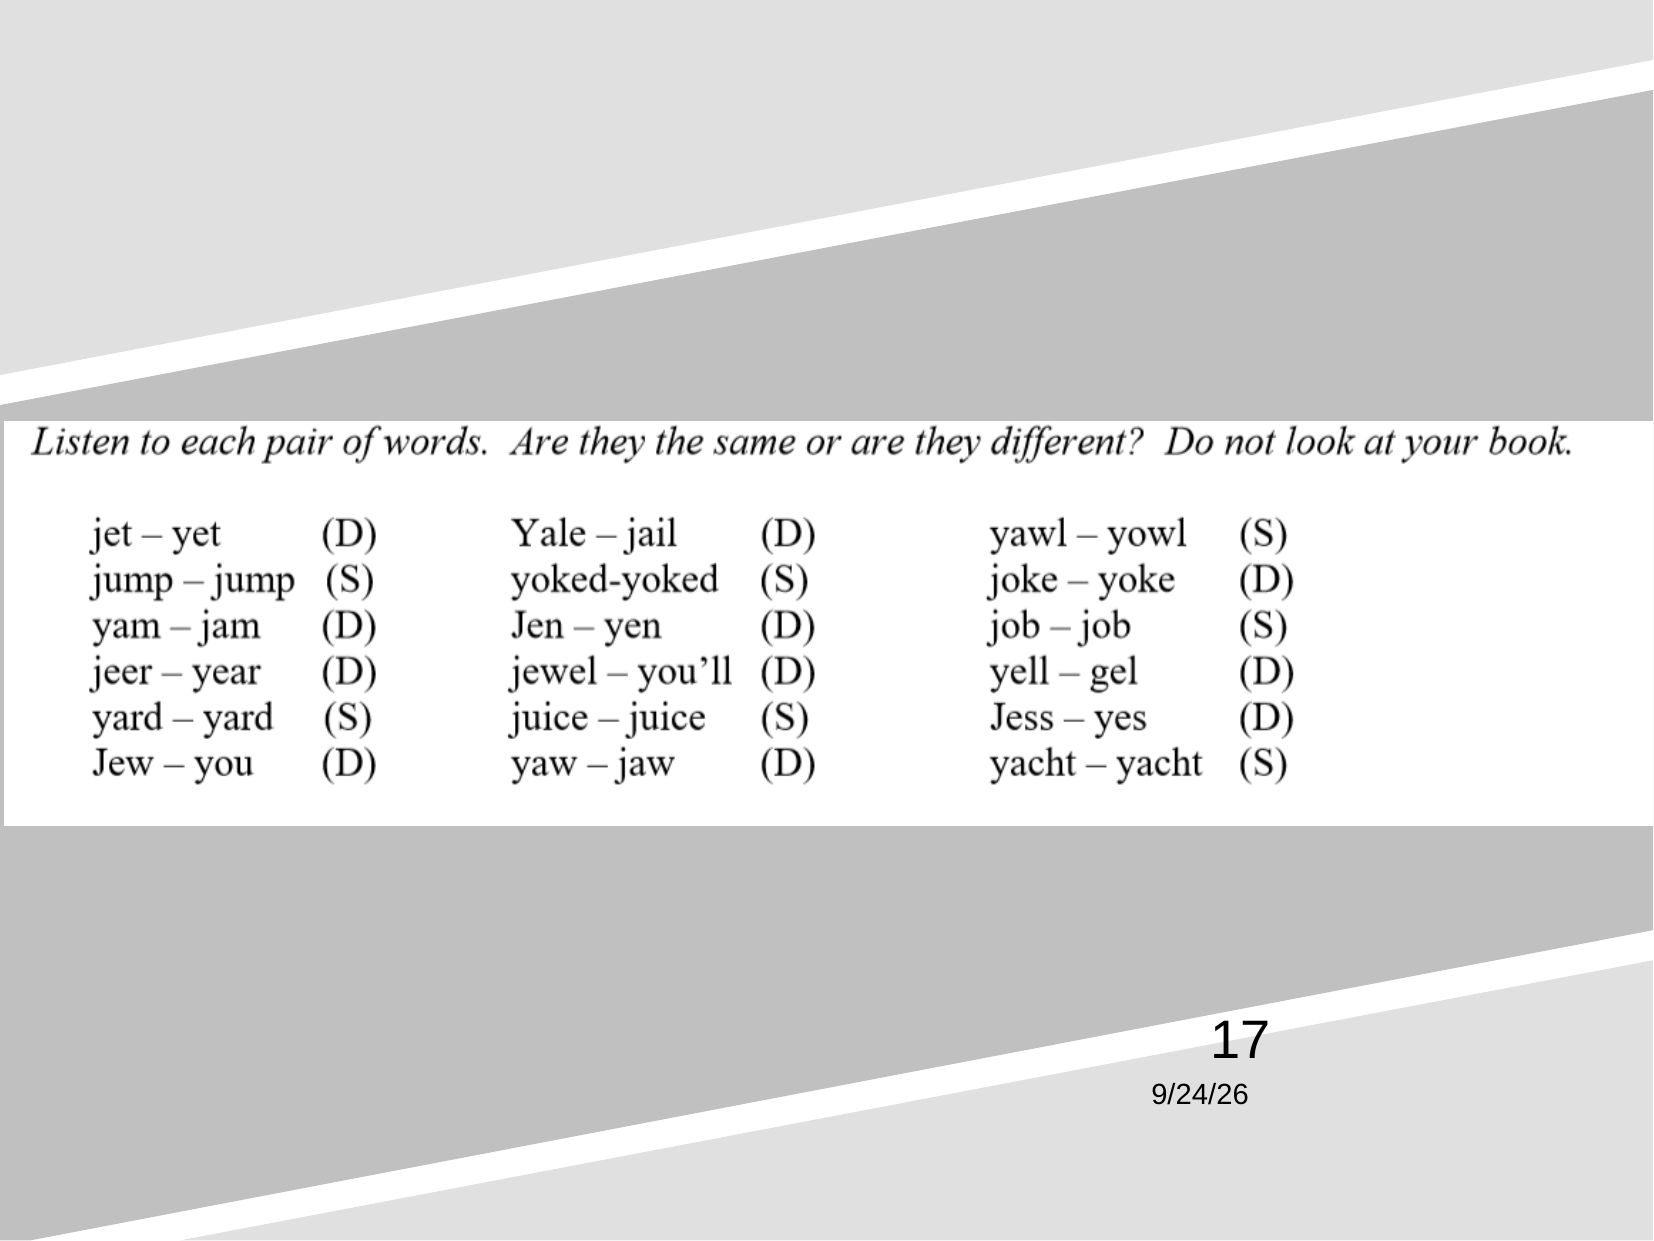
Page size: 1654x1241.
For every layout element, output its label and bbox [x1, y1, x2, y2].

picture [4, 421, 1654, 826]
text_box [1151, 1004, 1624, 1161]
